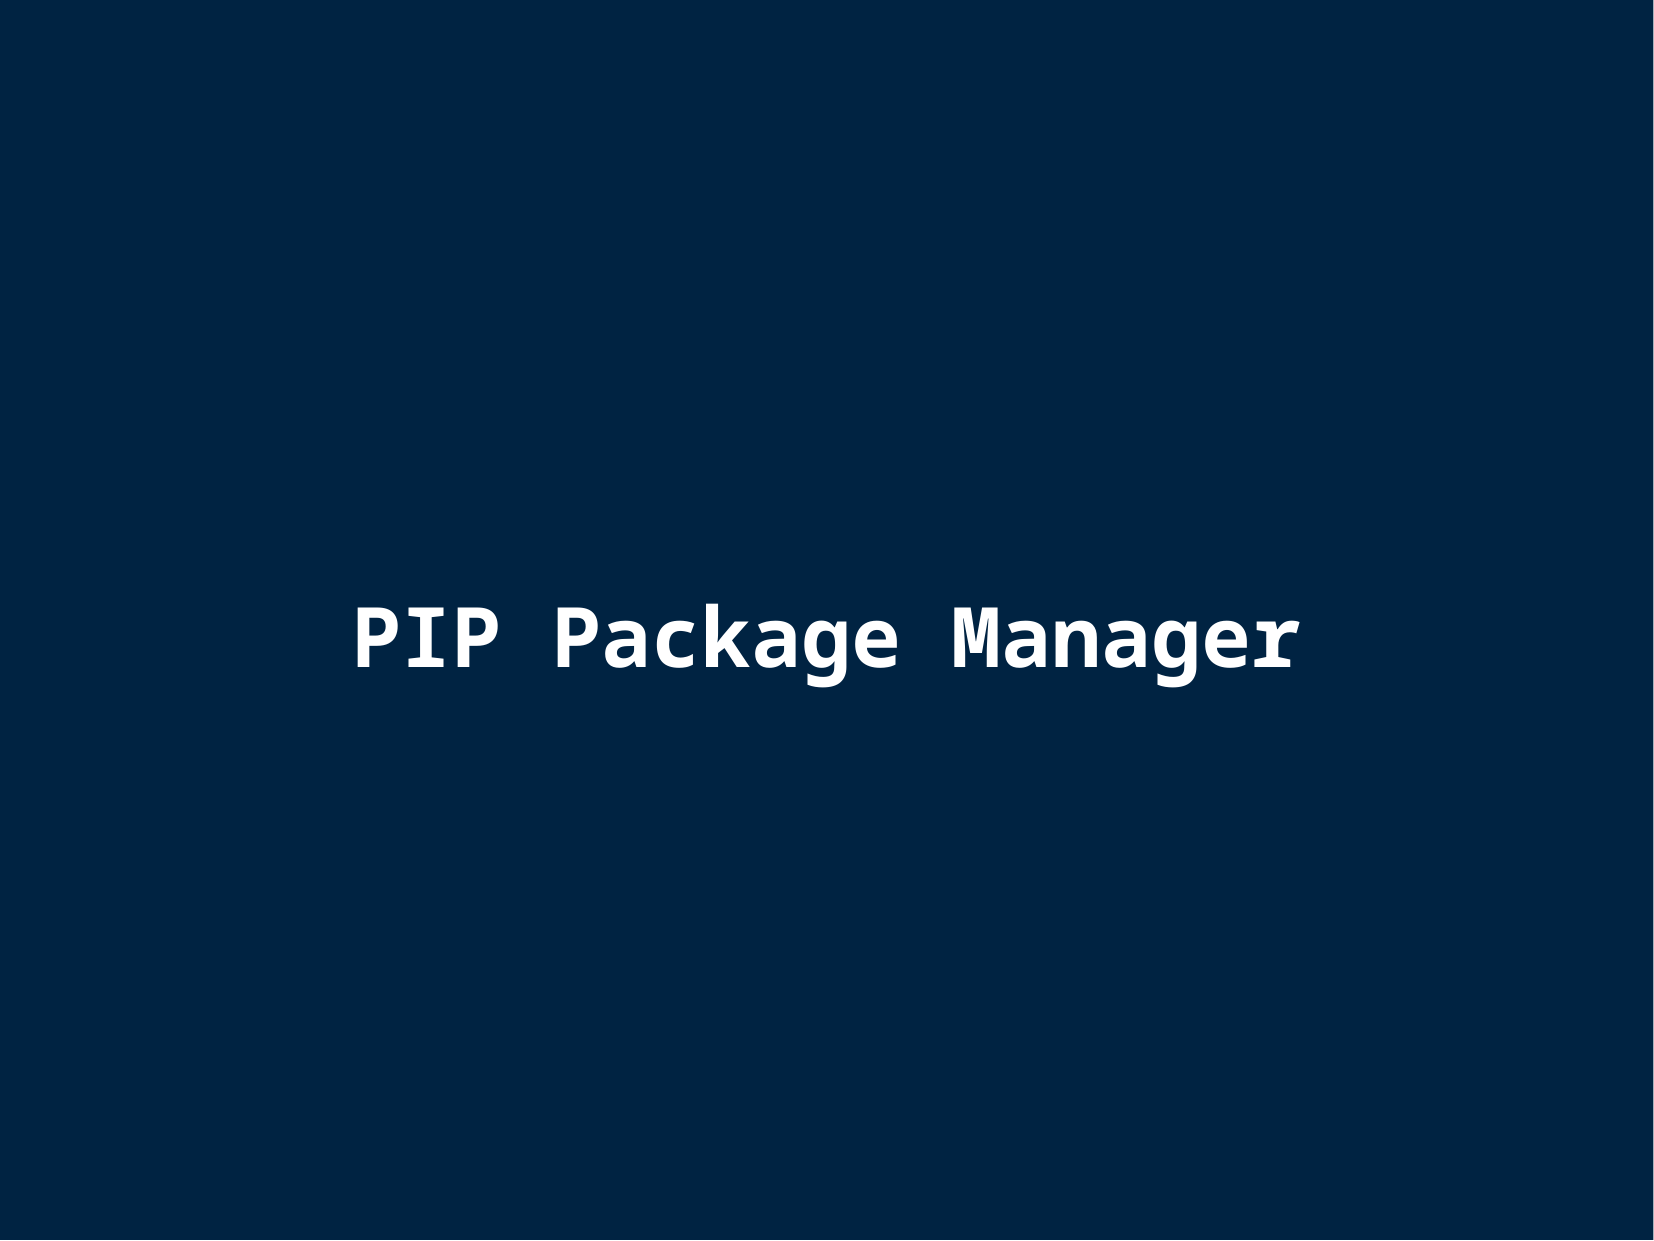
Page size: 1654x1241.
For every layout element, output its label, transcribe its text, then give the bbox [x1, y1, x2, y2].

text_box PIP Package Manager [261, 571, 1393, 670]
